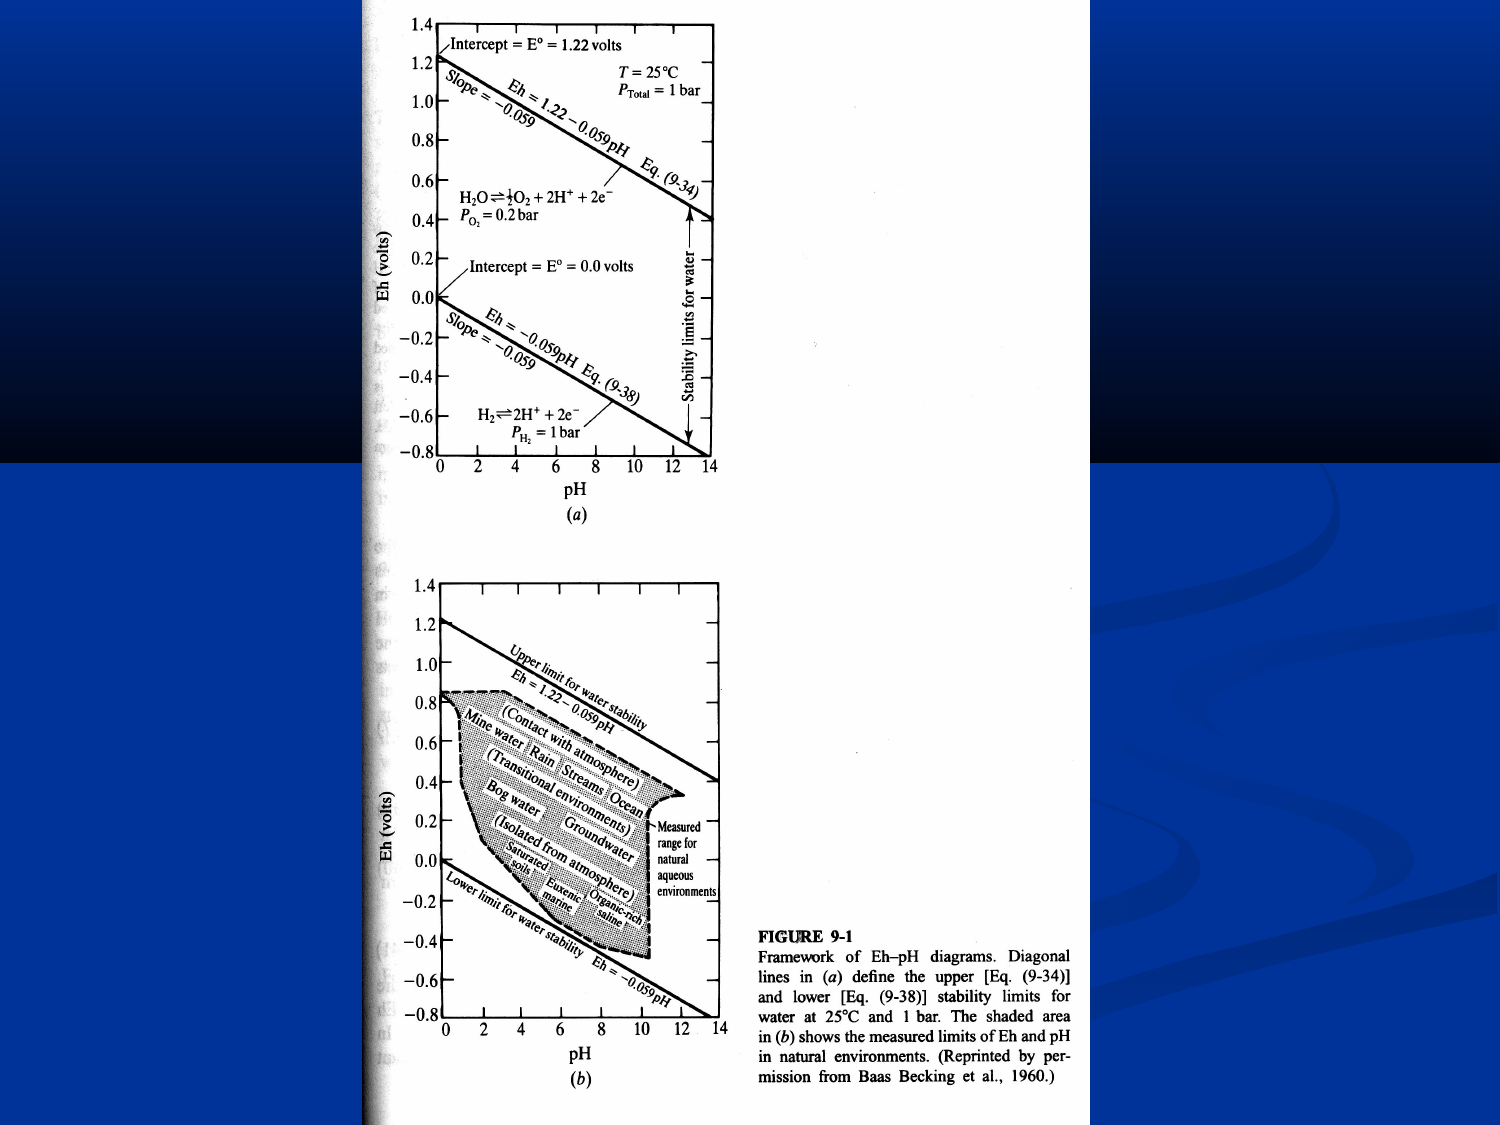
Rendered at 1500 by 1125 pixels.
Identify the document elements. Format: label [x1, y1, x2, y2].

picture [362, 0, 1090, 1125]
